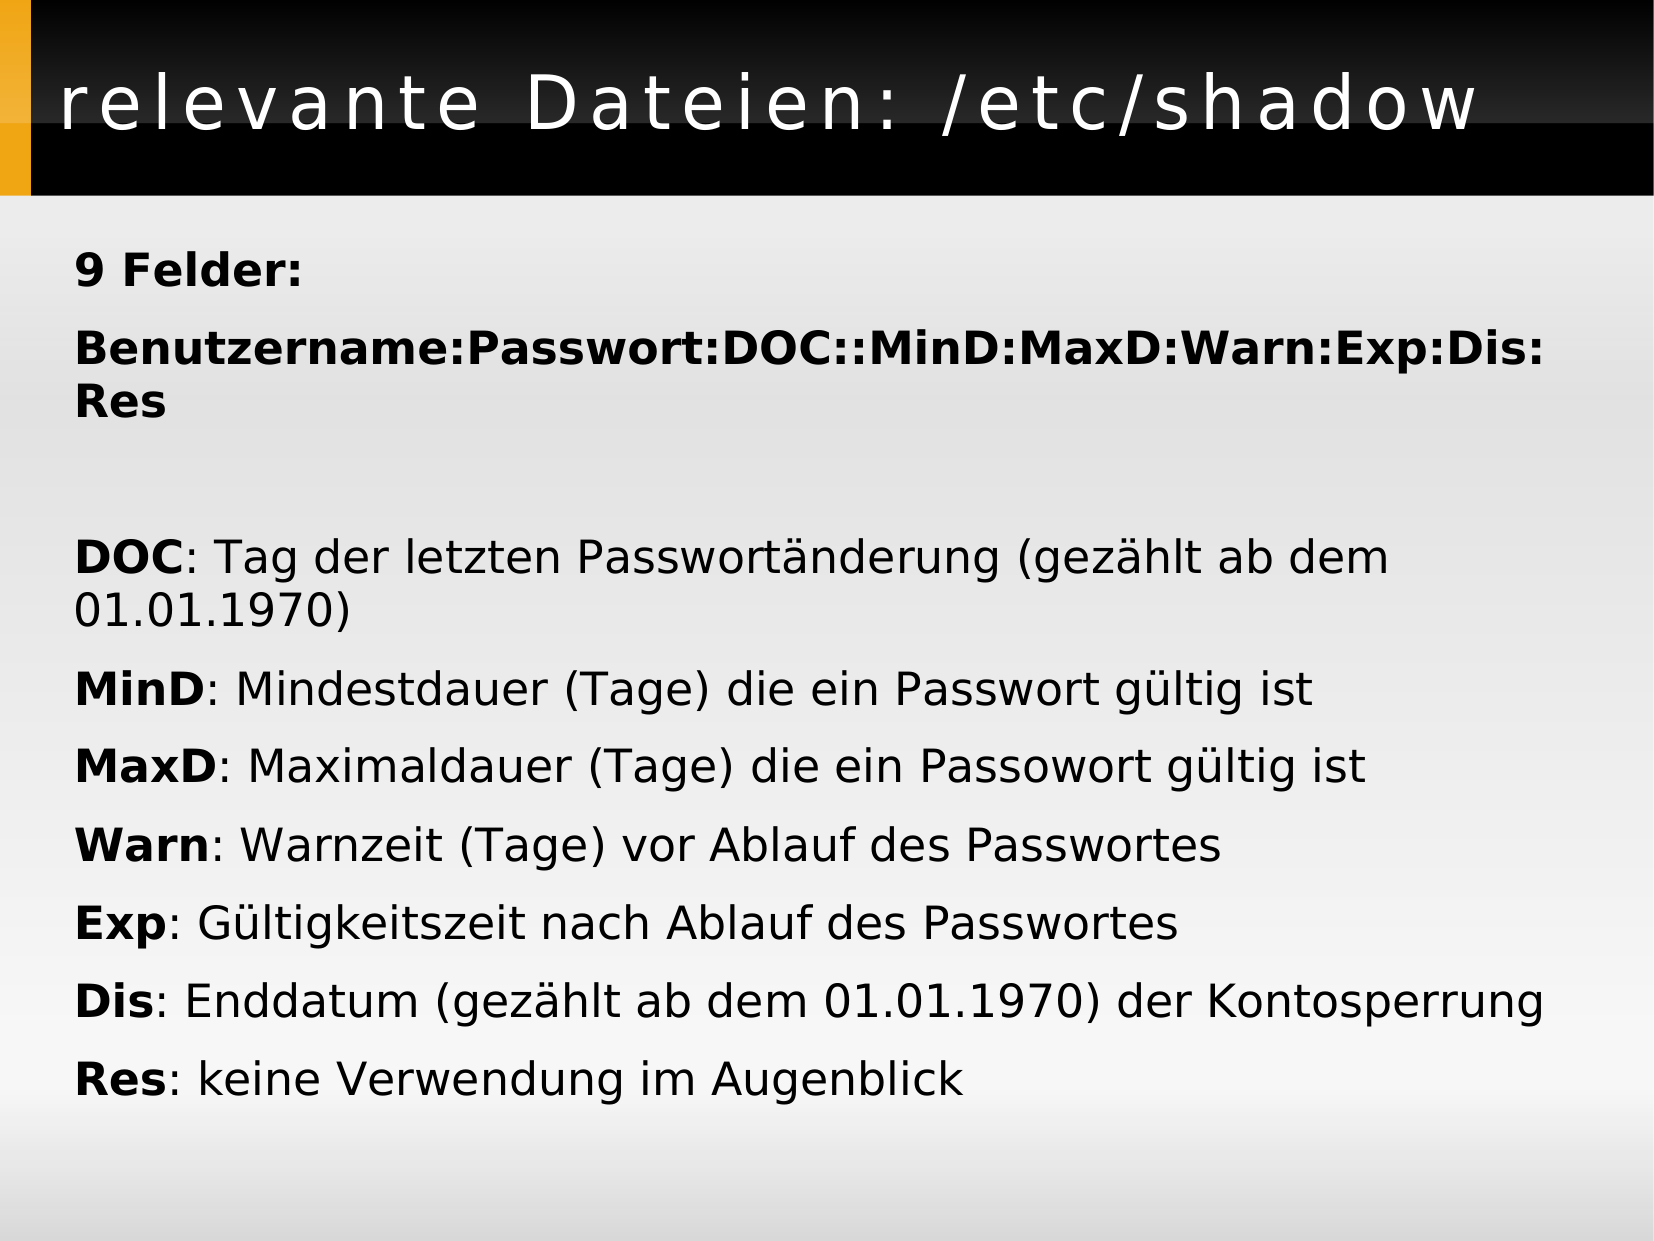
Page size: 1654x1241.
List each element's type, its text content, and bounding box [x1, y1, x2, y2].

text_box 9 Felder: Benutzername:Passwort:DOC::MinD:MaxD:Warn:Exp:Dis:Res DOC: Tag der letzten Passwortänderung (gezählt ab dem 01.01.1970) MinD: Mindestdauer (Tage) die ein Passwort gültig ist MaxD: Maximaldauer (Tage) die ein Passowort gültig ist Warn: Warnzeit (Tage) vor Ablauf des Passwortes Exp: Gültigkeitszeit nach Ablauf des Passwortes Dis: Enddatum (gezählt ab dem 01.01.1970) der Kontosperrung Res: keine Verwendung im Augenblick [59, 236, 1595, 1114]
picture [0, 0, 1654, 1241]
title relevante Dateien: /etc/shadow [59, 29, 1625, 178]
